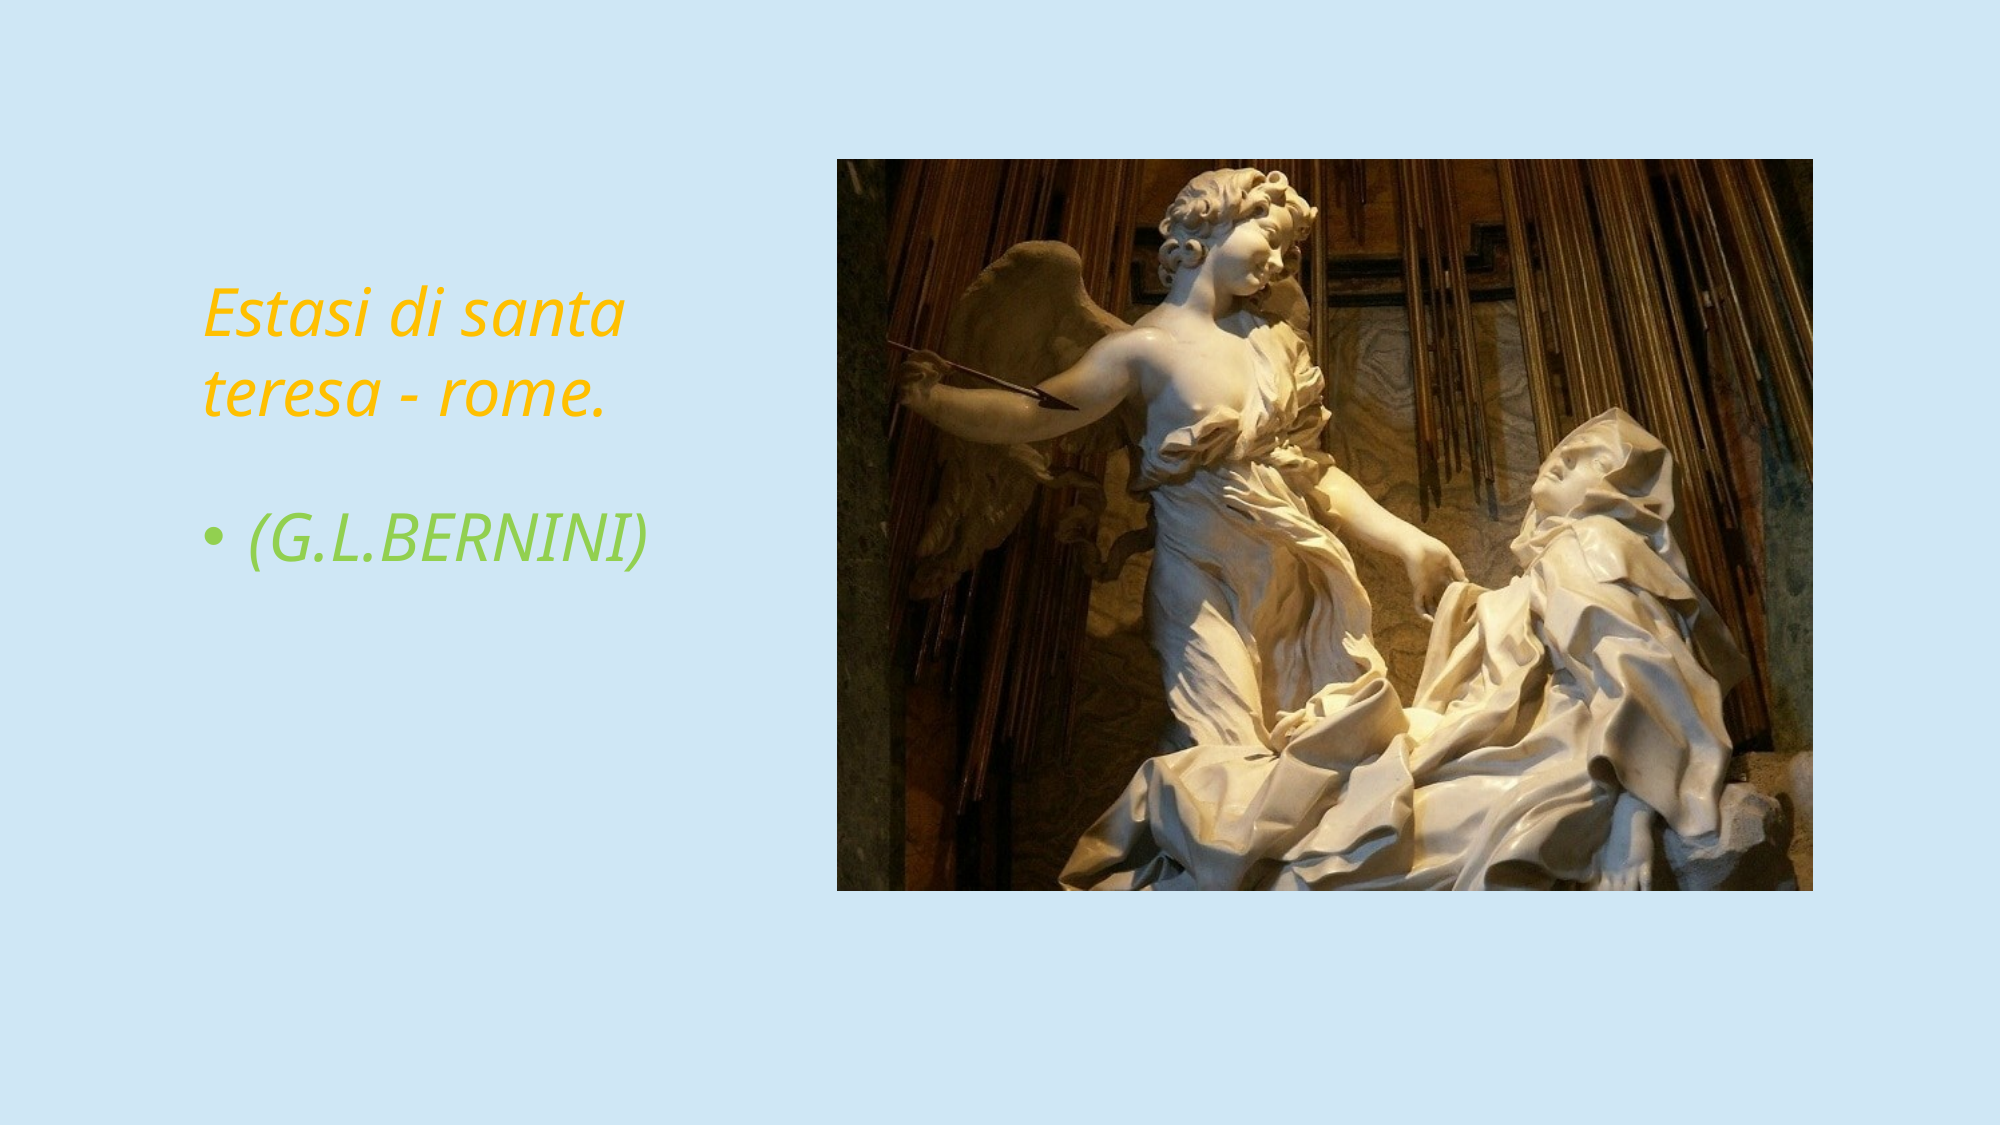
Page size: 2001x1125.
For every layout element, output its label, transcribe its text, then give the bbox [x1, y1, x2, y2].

list (G.L.BERNINI) [187, 487, 804, 788]
title Estasi di santa teresa - rome. [187, 262, 770, 487]
picture [837, 159, 1813, 891]
